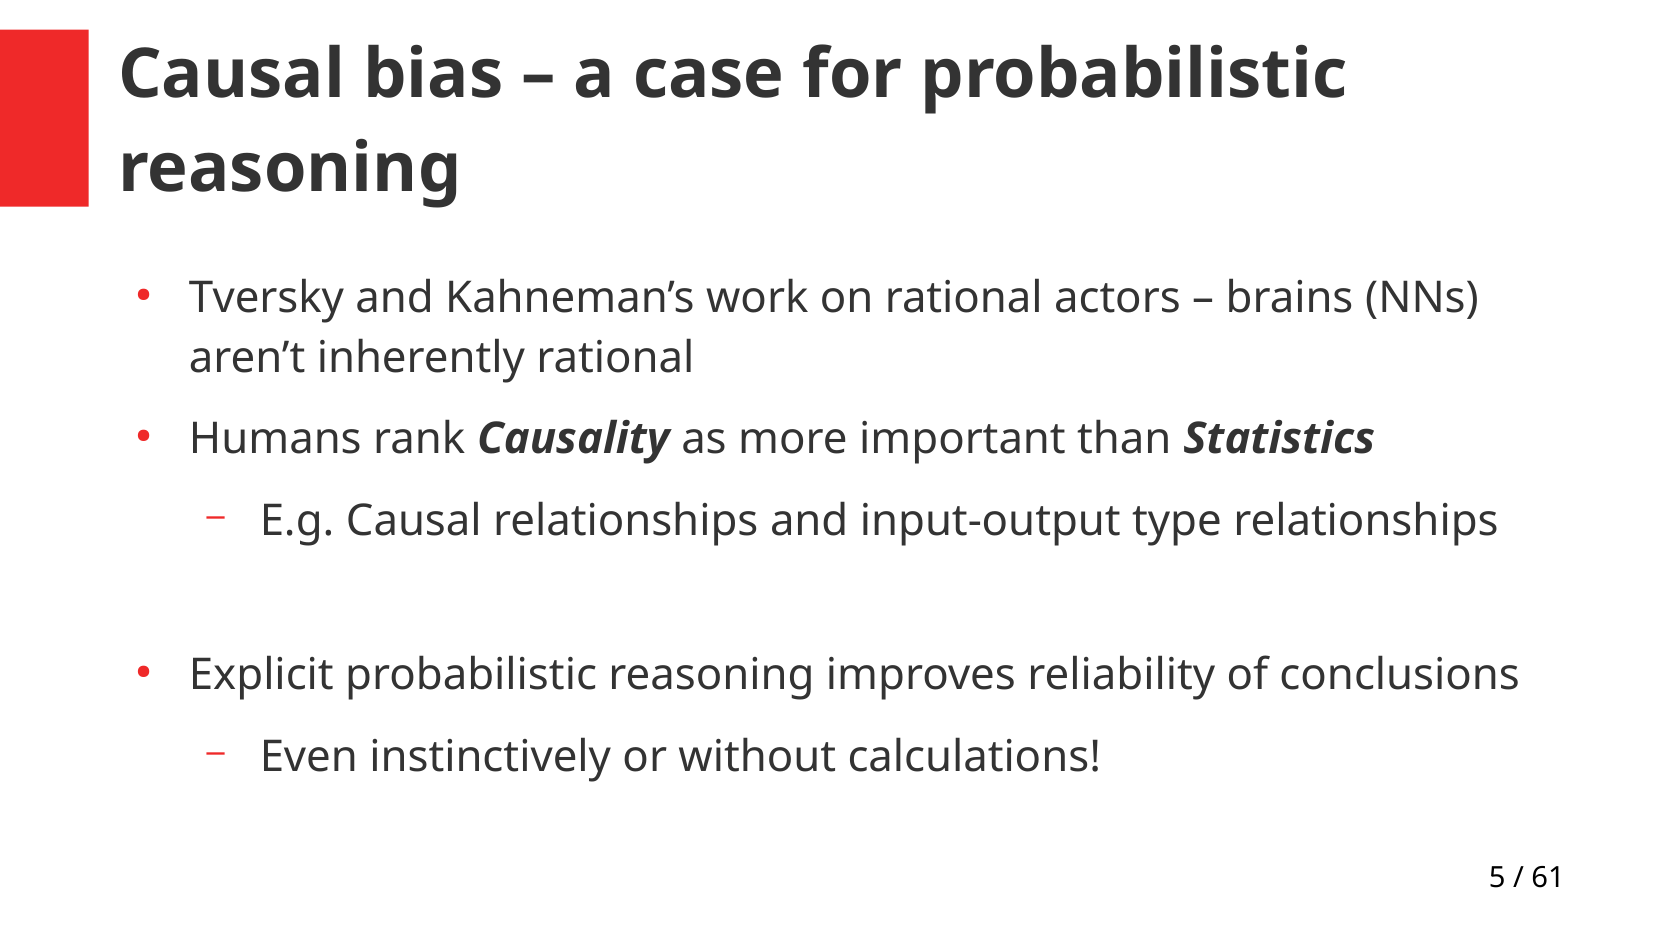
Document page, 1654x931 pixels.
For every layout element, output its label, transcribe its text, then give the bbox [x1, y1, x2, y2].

list Tversky and Kahneman’s work on rational actors – brains (NNs) aren’t inherently rational Humans rank Causality as more important than Statistics E.g. Causal relationships and input-output type relationships Explicit probabilistic reasoning improves reliability of conclusions Even instinctively or without calculations! [118, 265, 1595, 827]
title Causal bias – a case for probabilistic reasoning [118, 24, 1595, 212]
